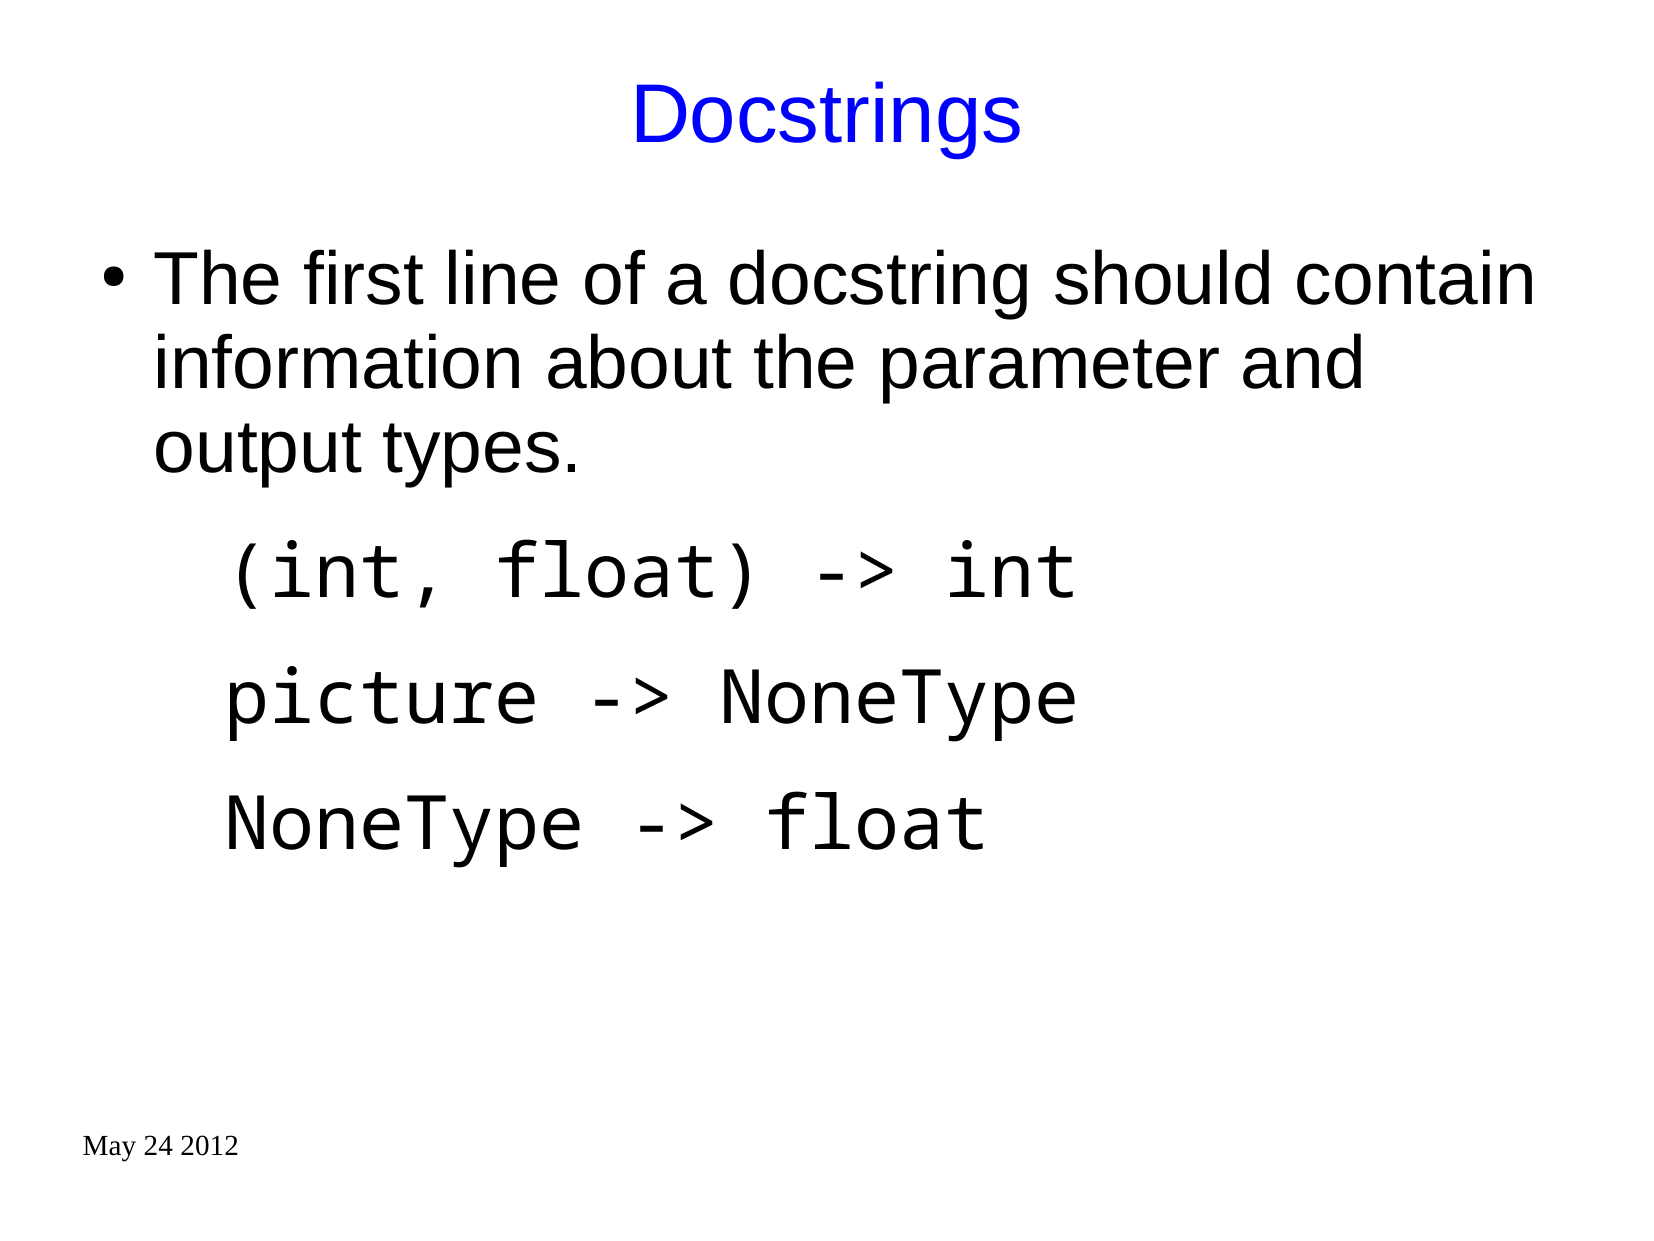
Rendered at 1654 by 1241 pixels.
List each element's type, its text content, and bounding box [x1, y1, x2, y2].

title Docstrings [82, 49, 1571, 178]
list The first line of a docstring should contain information about the parameter and output types. (int, float) -> int picture -> NoneType NoneType -> float [82, 236, 1571, 1109]
